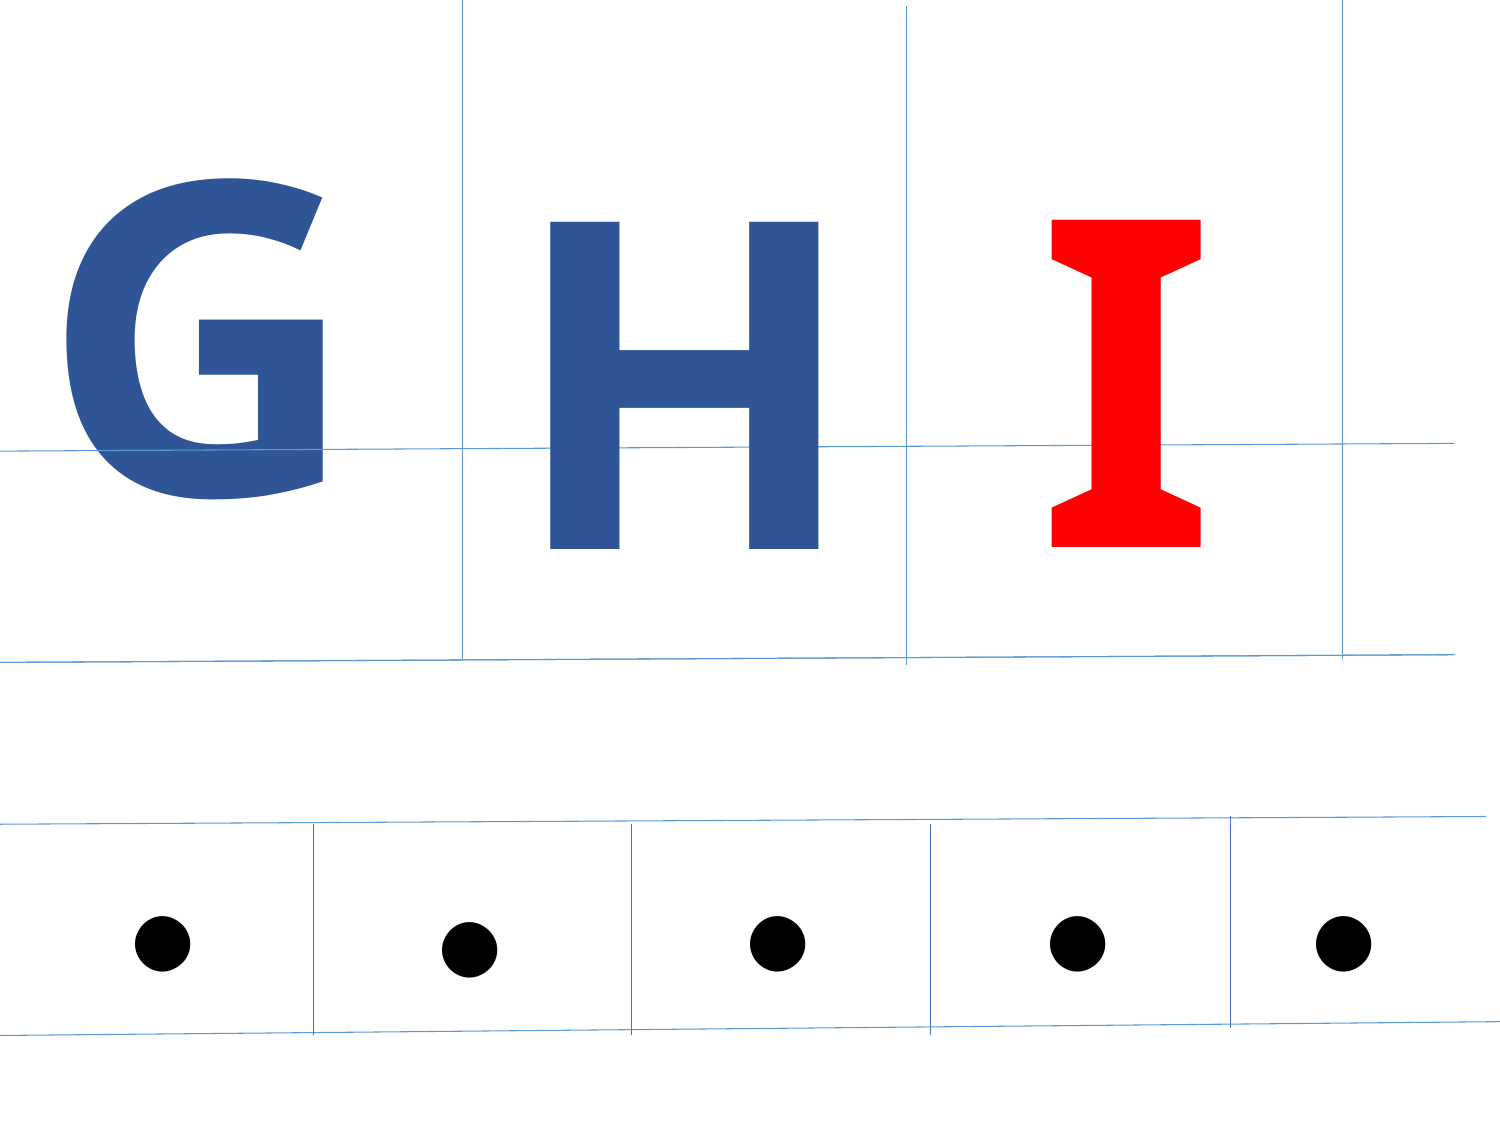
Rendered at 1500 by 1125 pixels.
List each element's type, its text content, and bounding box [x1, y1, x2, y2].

text_box . [90, 503, 236, 1068]
text_box G [27, 452, 259, 590]
text_box G [135, 233, 259, 444]
text_box . [706, 503, 852, 1068]
text_box H [495, 84, 727, 649]
text_box . [398, 509, 544, 1074]
text_box . [1272, 503, 1418, 1068]
text_box . [1006, 503, 1152, 1068]
text_box G [27, 50, 259, 450]
text_box I [1023, 82, 1255, 647]
